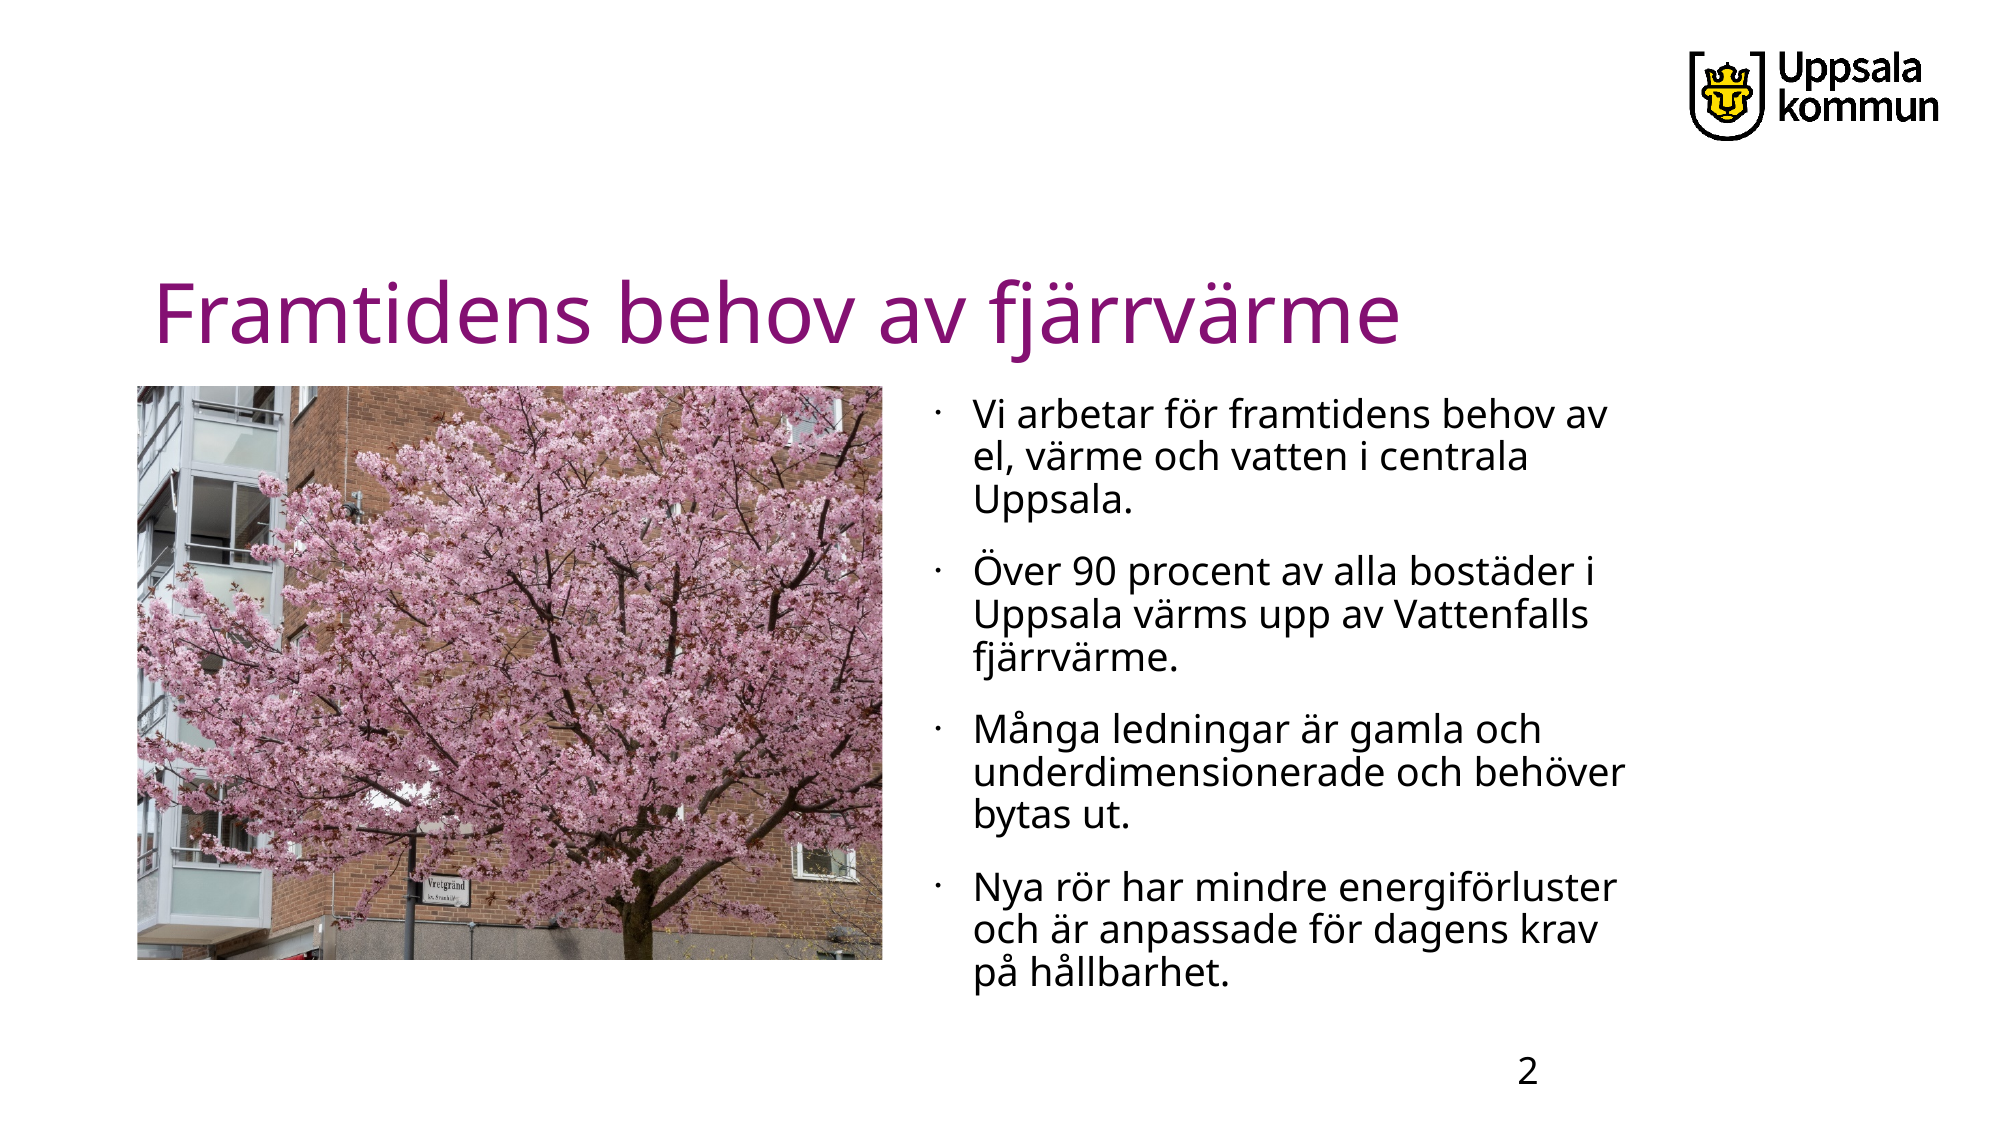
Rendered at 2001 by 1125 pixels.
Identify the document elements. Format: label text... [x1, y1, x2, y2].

list Vi arbetar för framtidens behov av el, värme och vatten i centrala Uppsala. Över 90 procent av alla bostäder i Uppsala värms upp av Vattenfalls fjärrvärme. Många ledningar är gamla och underdimensionerade och behöver bytas ut. Nya rör har mindre energiförluster och är anpassade för dagens krav på hållbarhet. [920, 386, 1666, 960]
picture [1674, 36, 1953, 156]
slide_number <nummer> [1502, 1042, 1953, 1103]
picture [137, 386, 883, 960]
title Framtidens behov av fjärrvärme [137, 159, 1675, 370]
